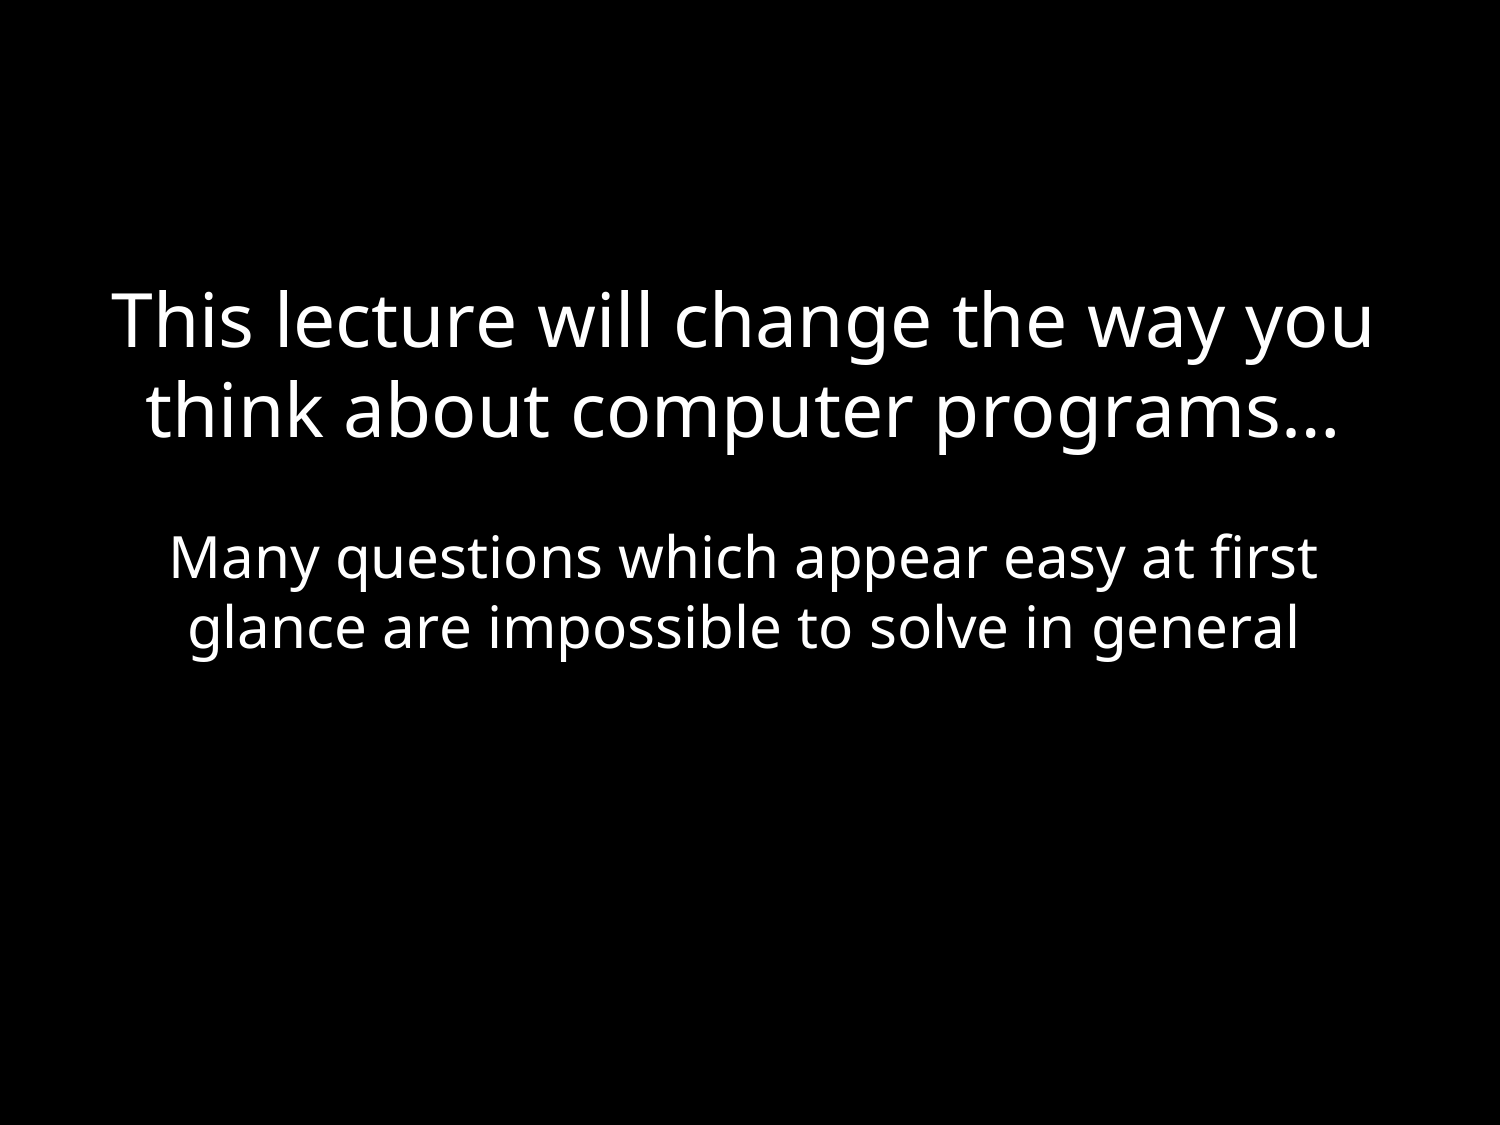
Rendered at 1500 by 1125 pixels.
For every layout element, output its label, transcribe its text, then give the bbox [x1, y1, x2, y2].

text_box This lecture will change the way you think about computer programs… [62, 249, 1426, 476]
text_box Many questions which appear easy at first glance are impossible to solve in general [131, 512, 1357, 668]
